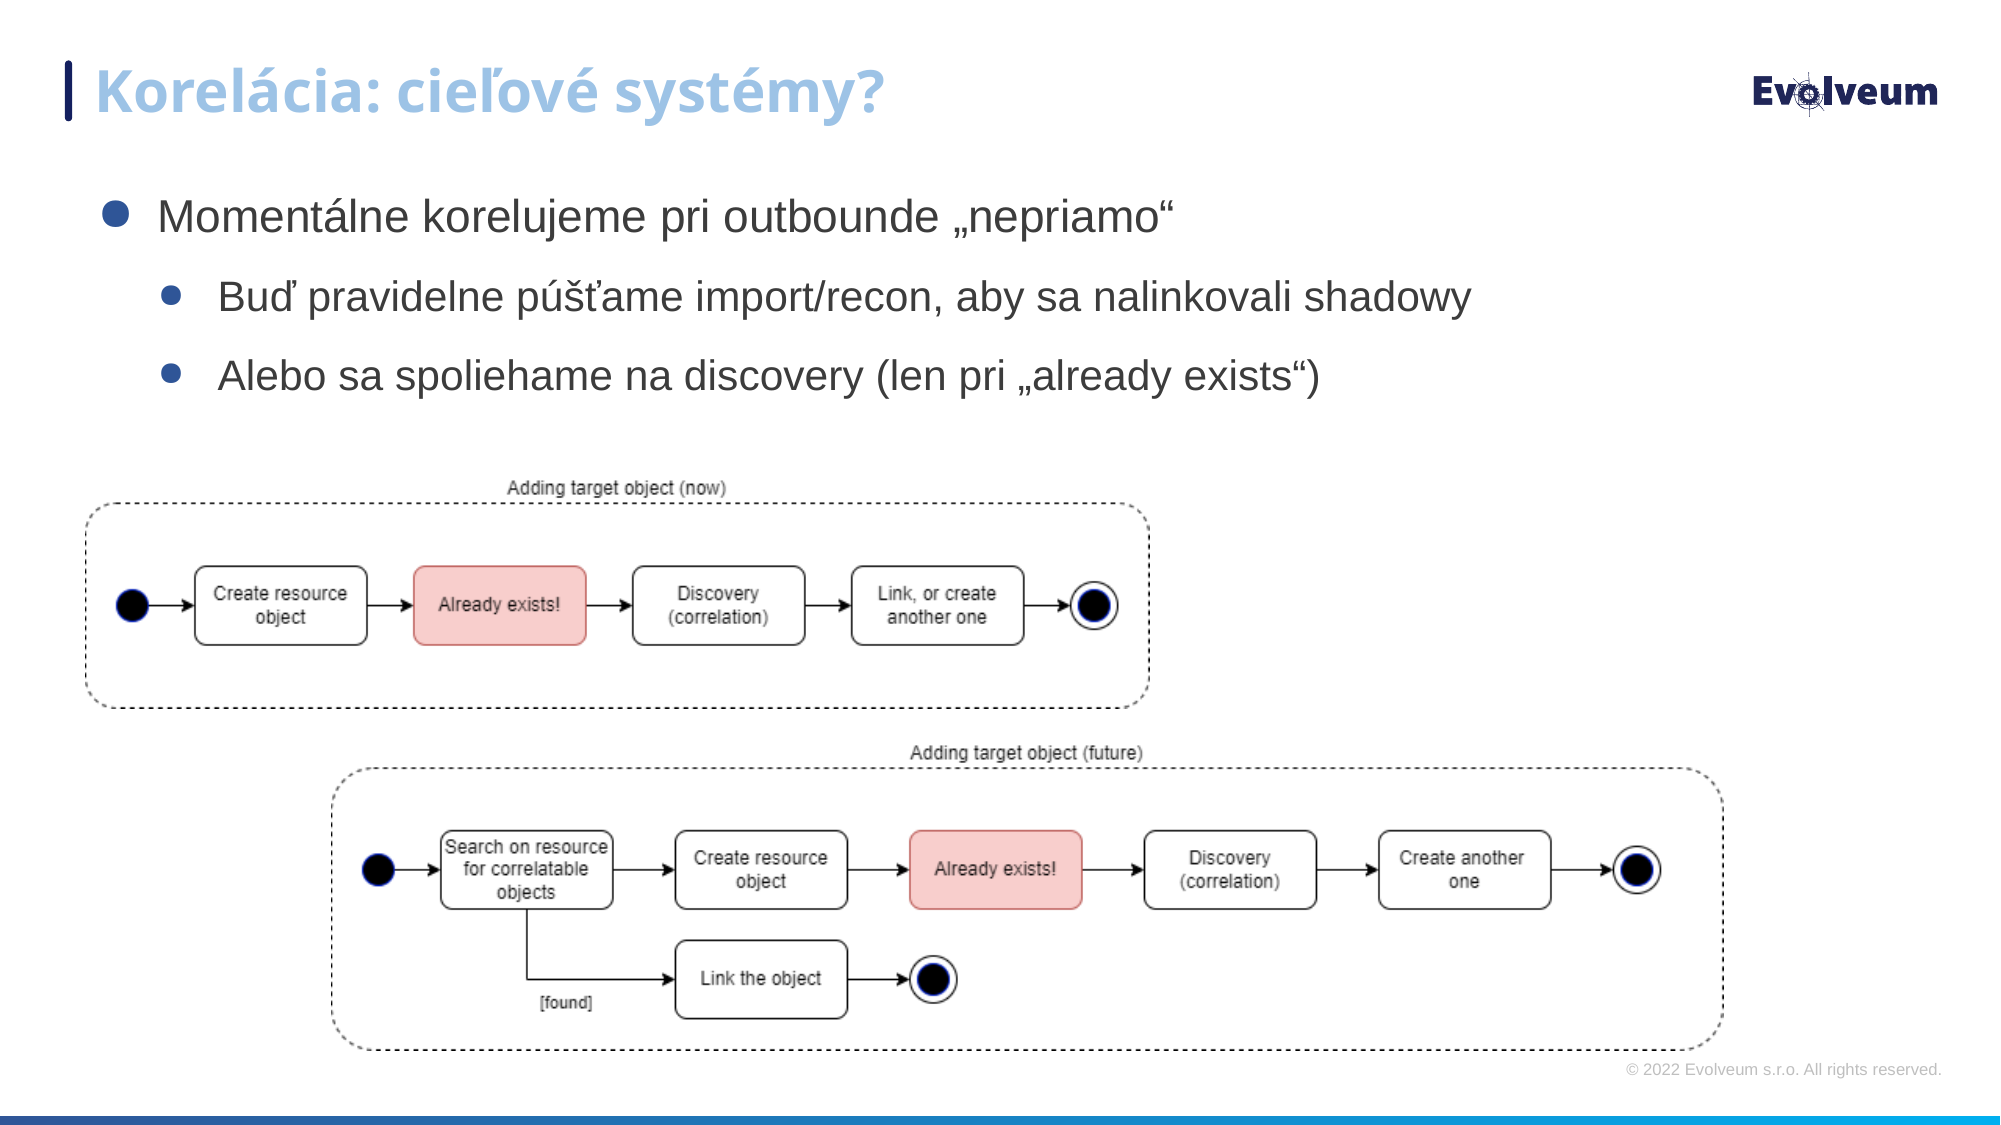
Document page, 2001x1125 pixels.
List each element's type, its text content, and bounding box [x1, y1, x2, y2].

picture [85, 476, 1150, 709]
list Momentálne korelujeme pri outbounde „nepriamo“ Buď pravidelne púšťame import/recon, aby sa nalinkovali shadowy Alebo sa spoliehame na discovery (len pri „already exists“) [84, 183, 1916, 401]
title Korelácia: cieľové systémy? [94, 47, 1687, 133]
picture [331, 741, 1724, 1051]
